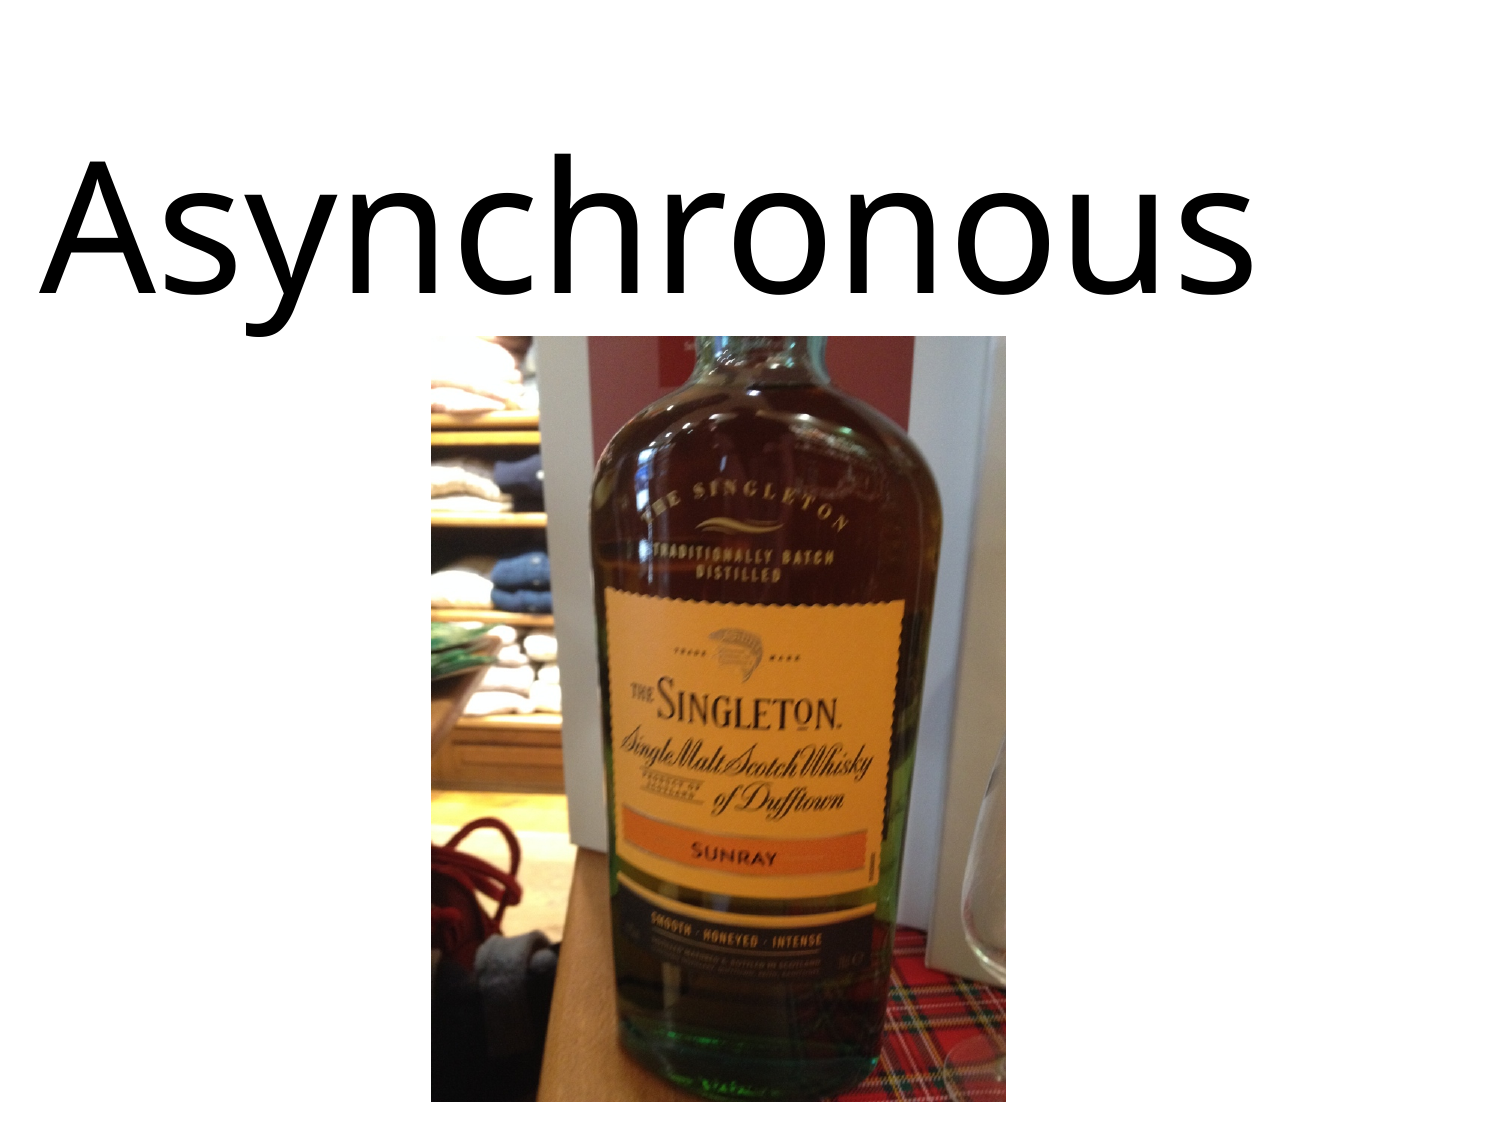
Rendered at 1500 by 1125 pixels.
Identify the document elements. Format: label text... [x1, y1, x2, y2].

text_box Asynchronous [25, 90, 1484, 337]
picture [431, 336, 1006, 1102]
